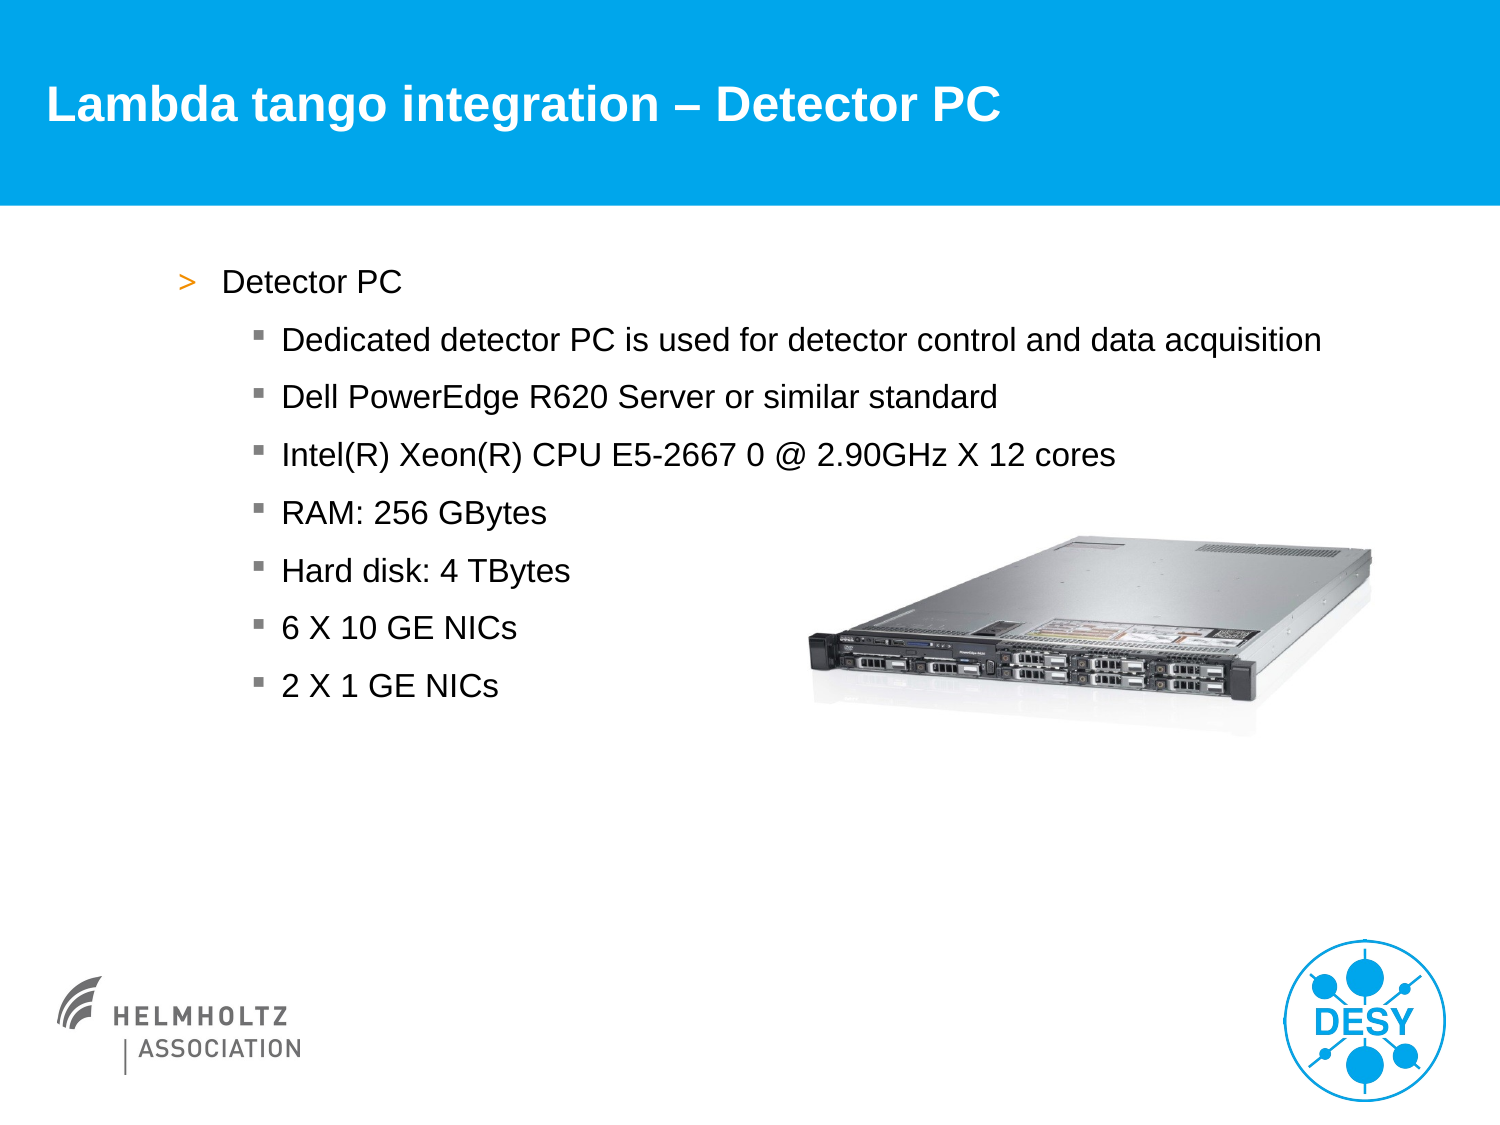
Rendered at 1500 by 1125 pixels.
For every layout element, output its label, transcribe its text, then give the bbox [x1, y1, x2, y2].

picture [1370, 939, 1446, 1007]
list Detector PC Dedicated detector PC is used for detector control and data acquisition Dell PowerEdge R620 Server or similar standard Intel(R) Xeon(R) CPU E5-2667 0 @ 2.90GHz X 12 cores RAM: 256 GBytes Hard disk: 4 TBytes 6 X 10 GE NICs 2 X 1 GE NICs [75, 263, 1425, 916]
picture [1379, 1035, 1446, 1102]
title Lambda tango integration – Detector PC [46, 0, 1444, 208]
picture [1283, 1027, 1351, 1102]
picture [1287, 943, 1443, 1099]
picture [763, 475, 1443, 772]
picture [1283, 939, 1360, 1015]
picture [57, 976, 300, 1075]
